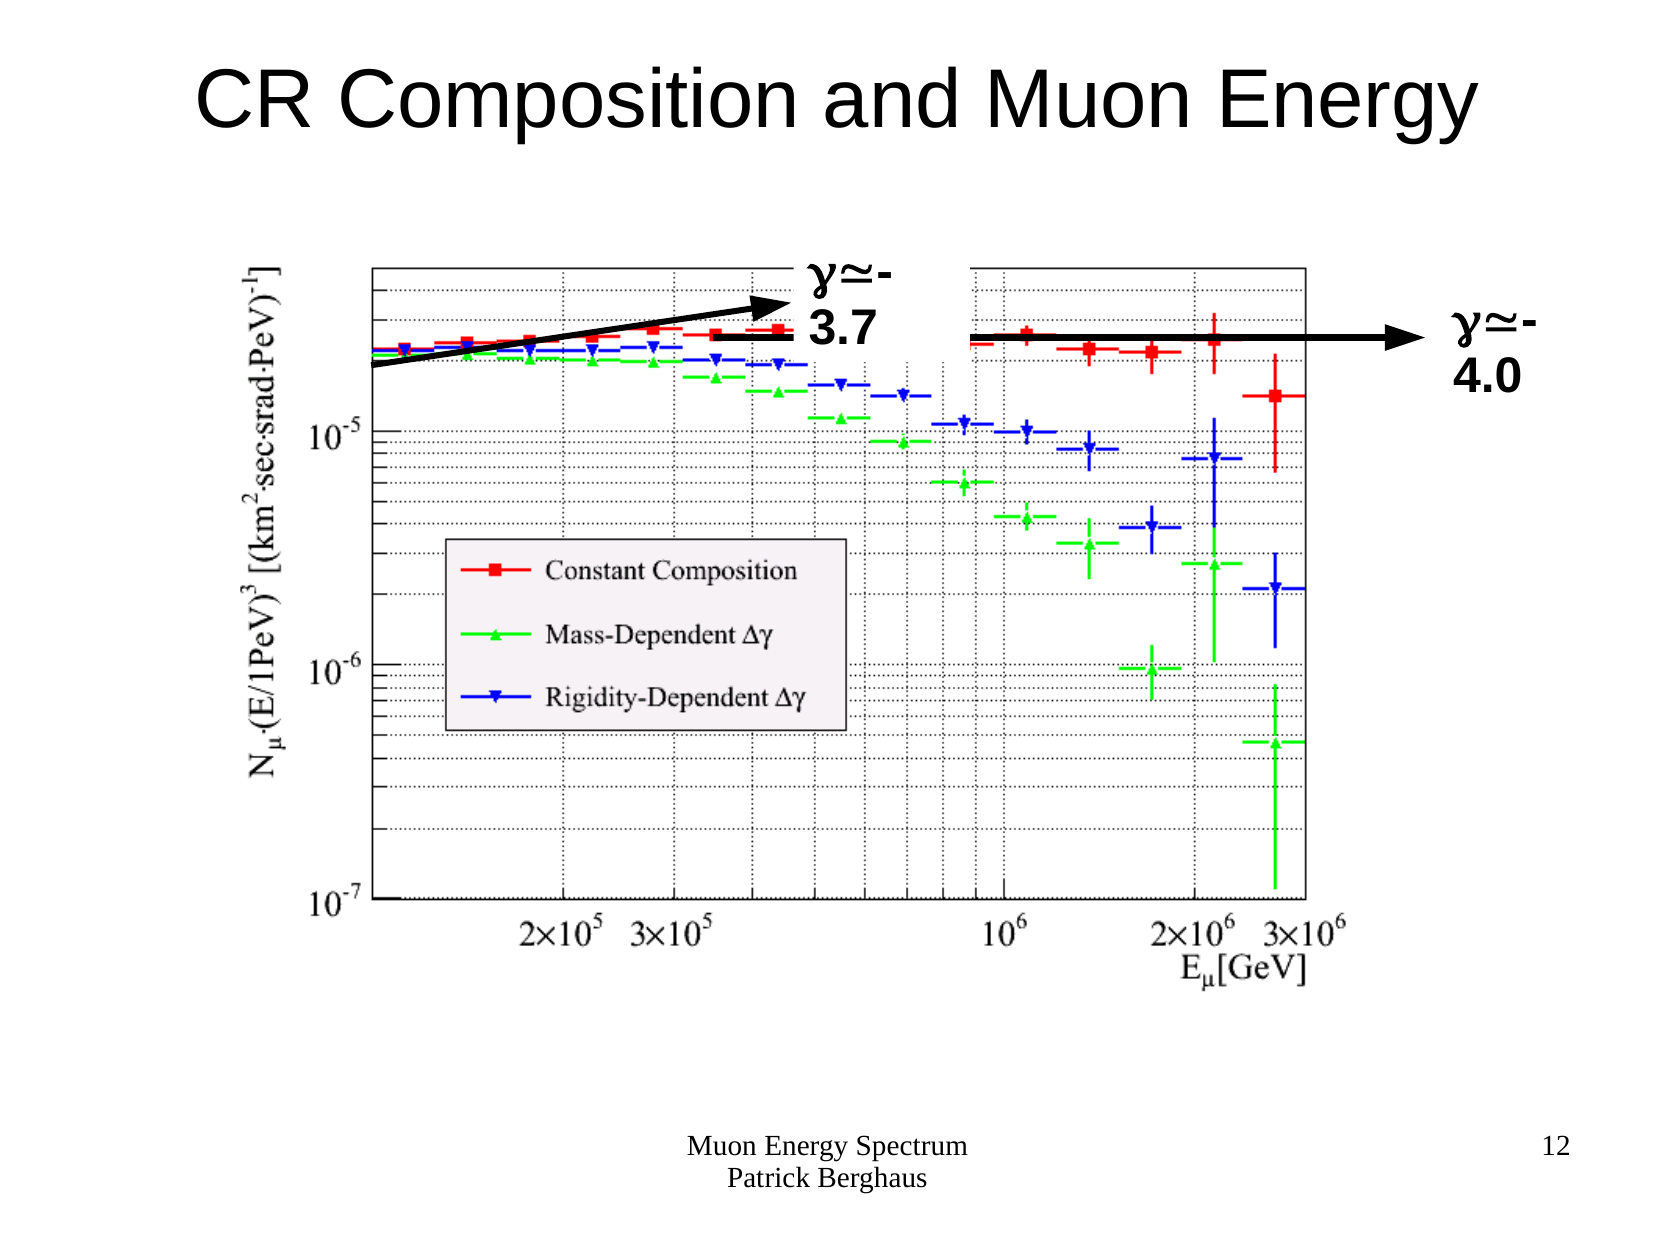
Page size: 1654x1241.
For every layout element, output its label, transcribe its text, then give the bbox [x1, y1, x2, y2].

picture [225, 224, 1374, 1007]
text_box CR Composition and Muon Energy [179, 44, 1496, 184]
text_box g≃-4.0 [1438, 284, 1615, 375]
text_box g≃-3.7 [793, 235, 970, 327]
